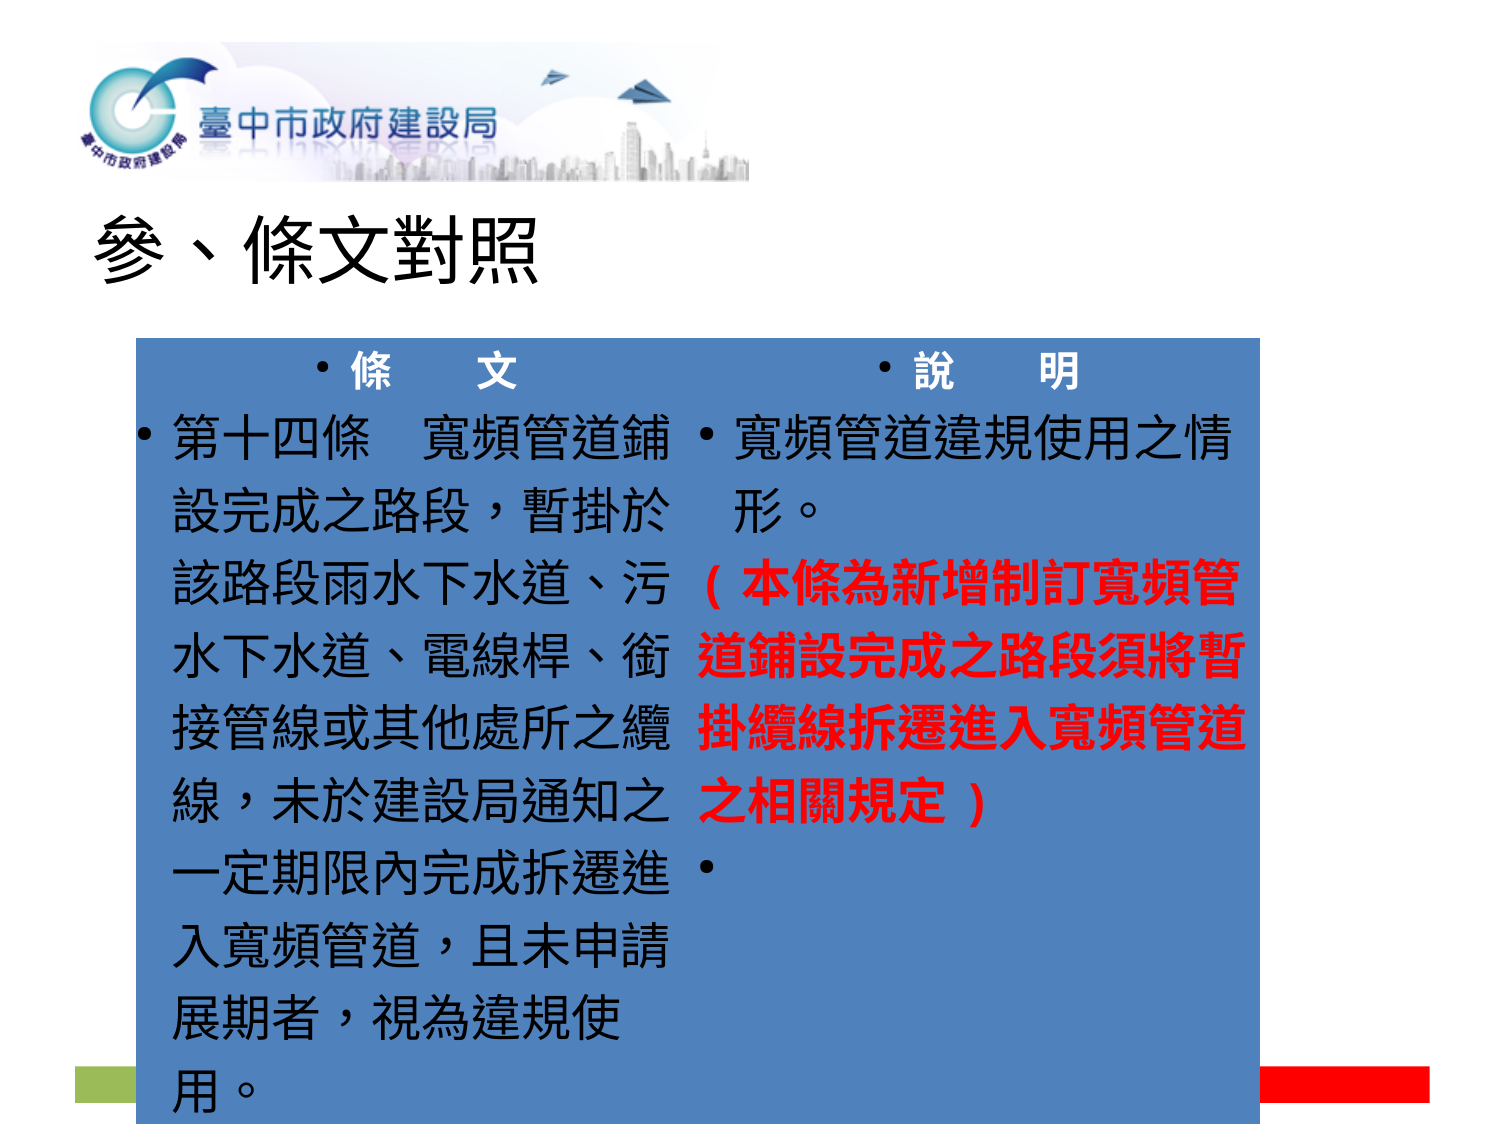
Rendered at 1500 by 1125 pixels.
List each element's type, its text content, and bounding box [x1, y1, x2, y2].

table_cell 寬頻管道違規使用之情形。 (本條為新增制訂寬頻管道鋪設完成之路段須將暫掛纜線拆遷進入寬頻管道之相關規定) [698, 399, 1260, 1124]
table_header 條 文 [136, 338, 698, 399]
table_cell 第十四條 寬頻管道鋪設完成之路段，暫掛於該路段雨水下水道、污水下水道、電線桿、銜接管線或其他處所之纜線，未於建設局通知之一定期限內完成拆遷進入寬頻管道，且未申請展期者，視為違規使用。 [136, 399, 698, 1124]
table_header 說 明 [698, 338, 1260, 399]
text_box [1260, 1053, 1489, 1114]
text_box 參、條文對照 [76, 196, 1427, 303]
